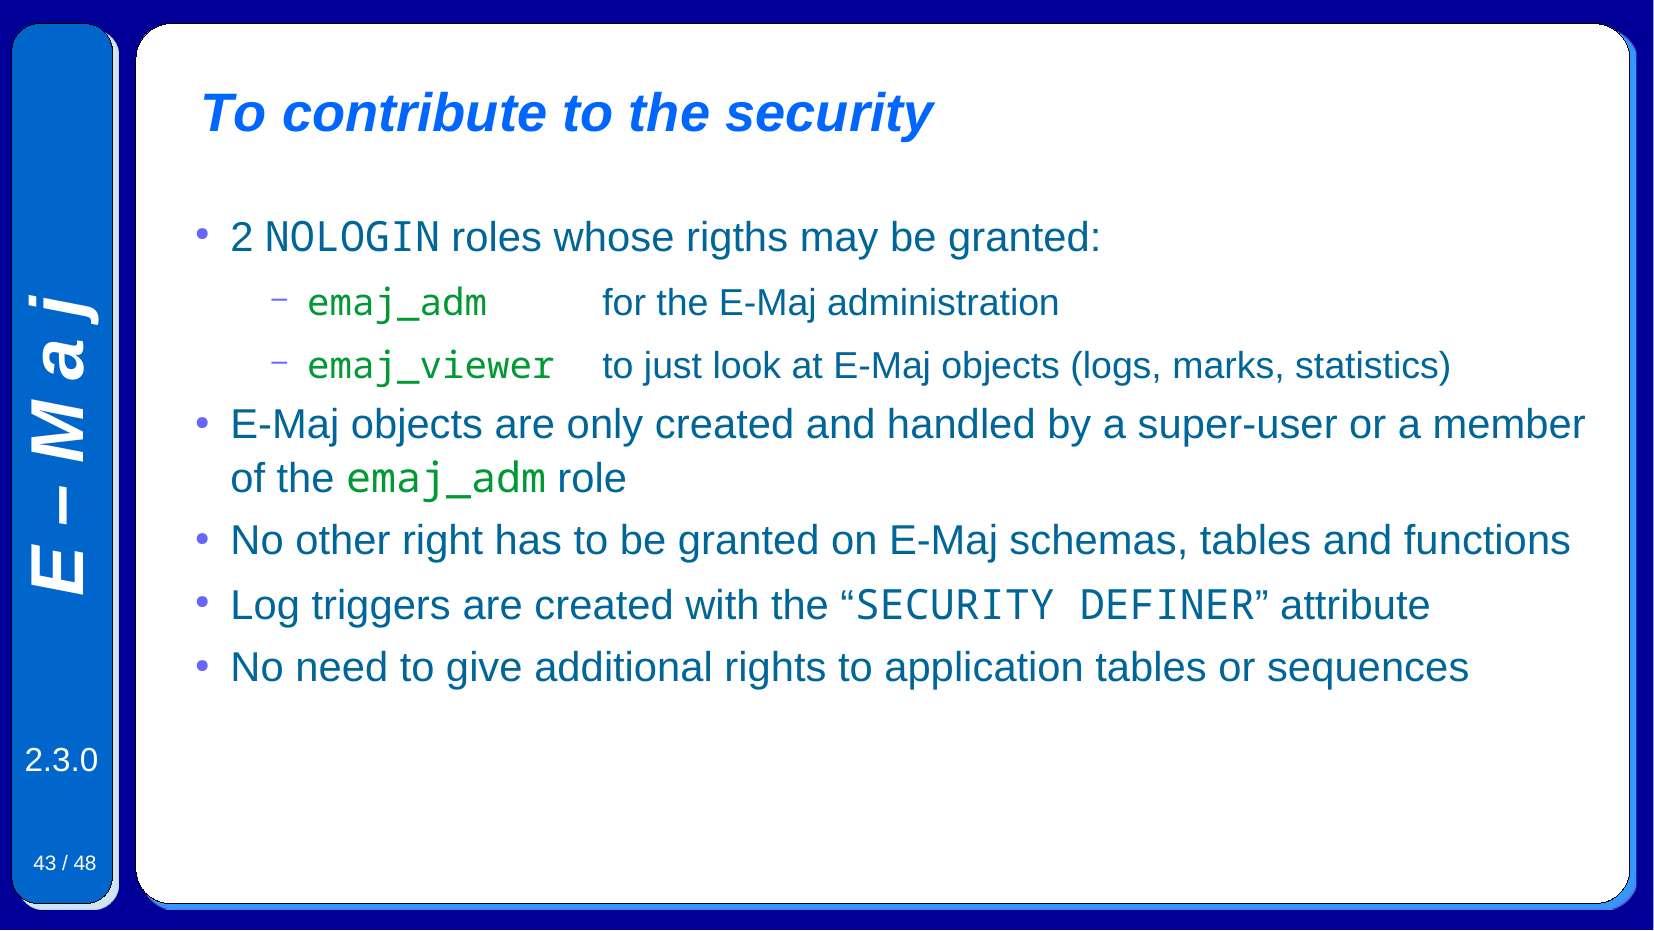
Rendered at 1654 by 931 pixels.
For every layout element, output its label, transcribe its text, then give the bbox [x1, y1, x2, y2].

title To contribute to the security [200, 34, 1575, 191]
list 2 NOLOGIN roles whose rigths may be granted: emaj_adm for the E-Maj administration emaj_viewer to just look at E-Maj objects (logs, marks, statistics) E-Maj objects are only created and handled by a super-user or a member of the emaj_adm role No other right has to be granted on E-Maj schemas, tables and functions Log triggers are created with the “SECURITY DEFINER” attribute No need to give additional rights to application tables or sequences [177, 206, 1587, 827]
